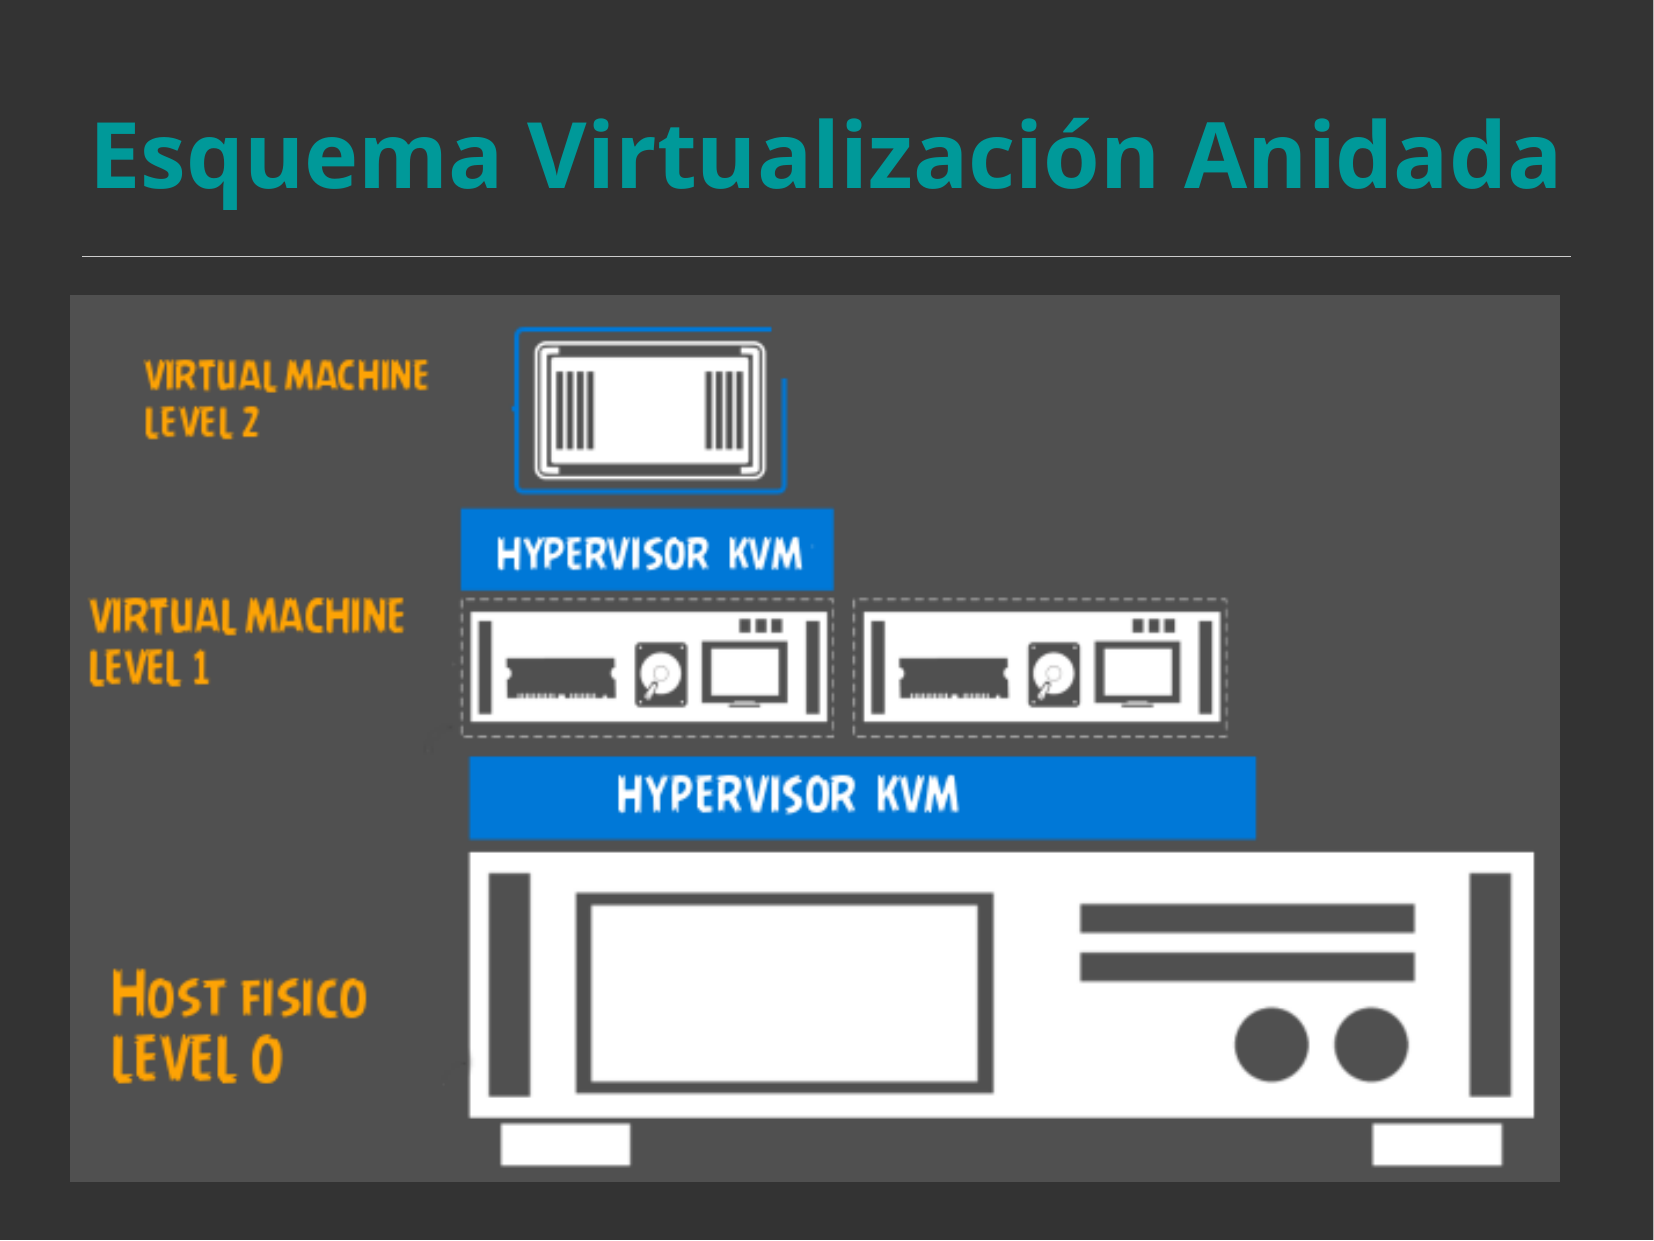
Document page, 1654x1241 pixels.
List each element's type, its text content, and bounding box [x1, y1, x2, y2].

title Esquema Virtualización Anidada [82, 45, 1571, 260]
picture [70, 295, 1560, 1182]
